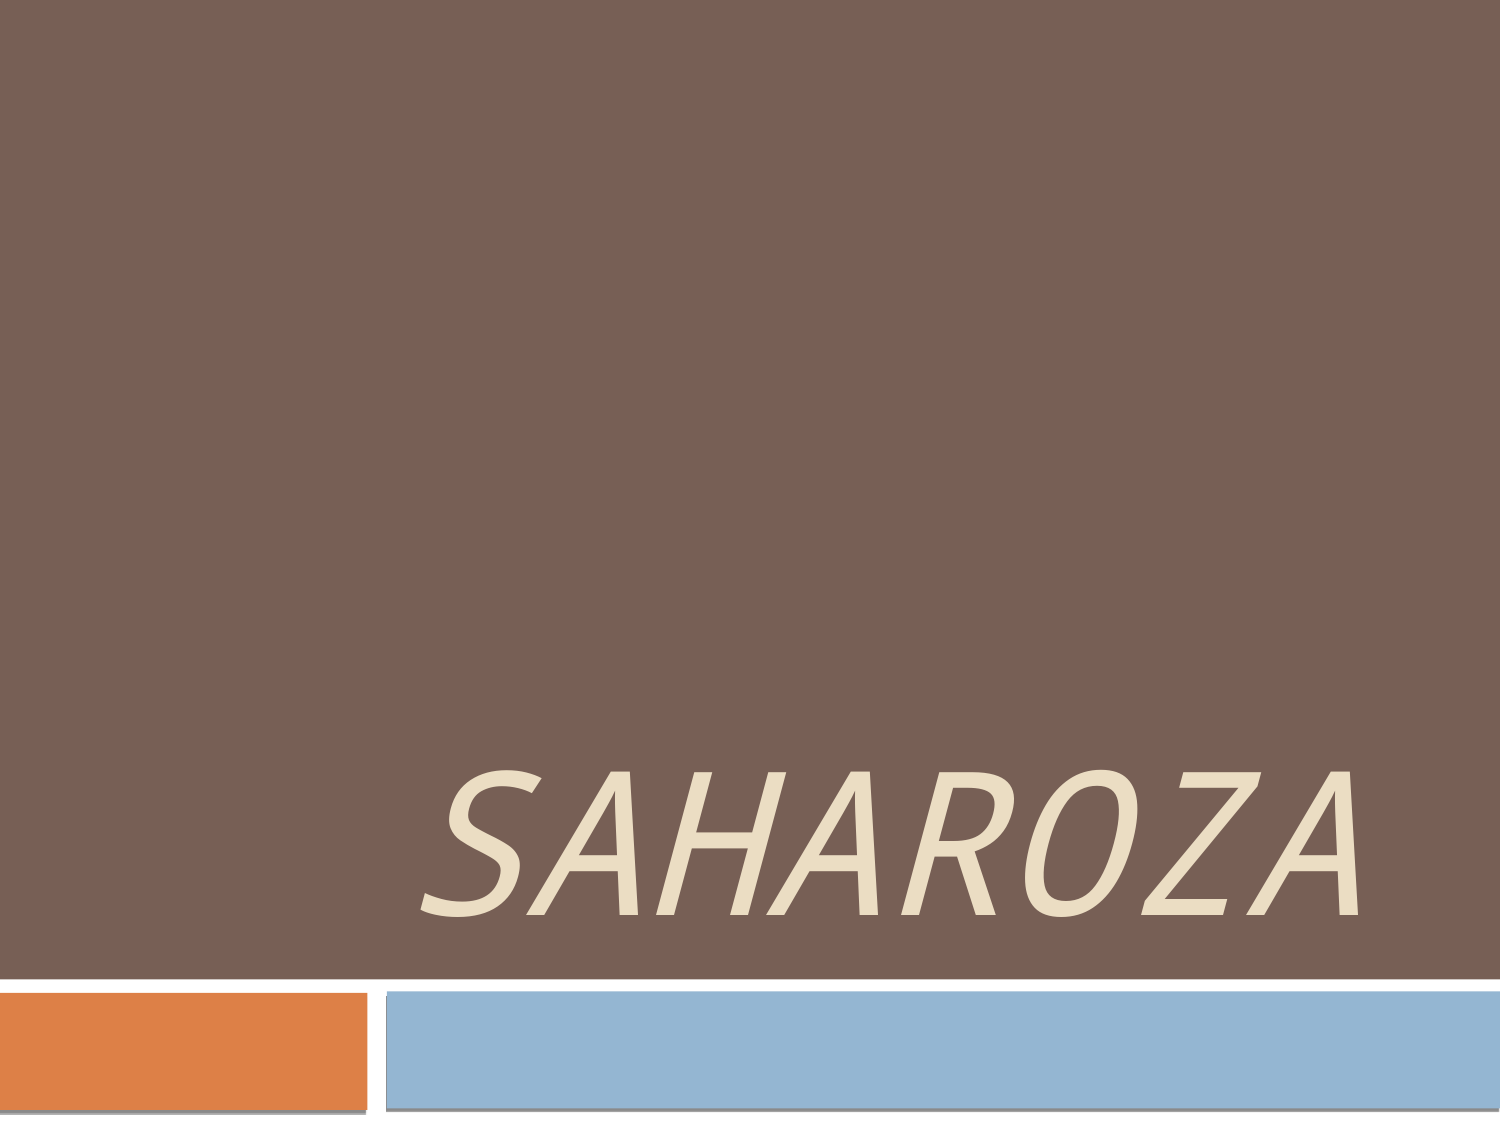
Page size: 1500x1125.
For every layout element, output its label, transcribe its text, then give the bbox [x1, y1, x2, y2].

title SAHAROZA [387, 662, 1450, 963]
